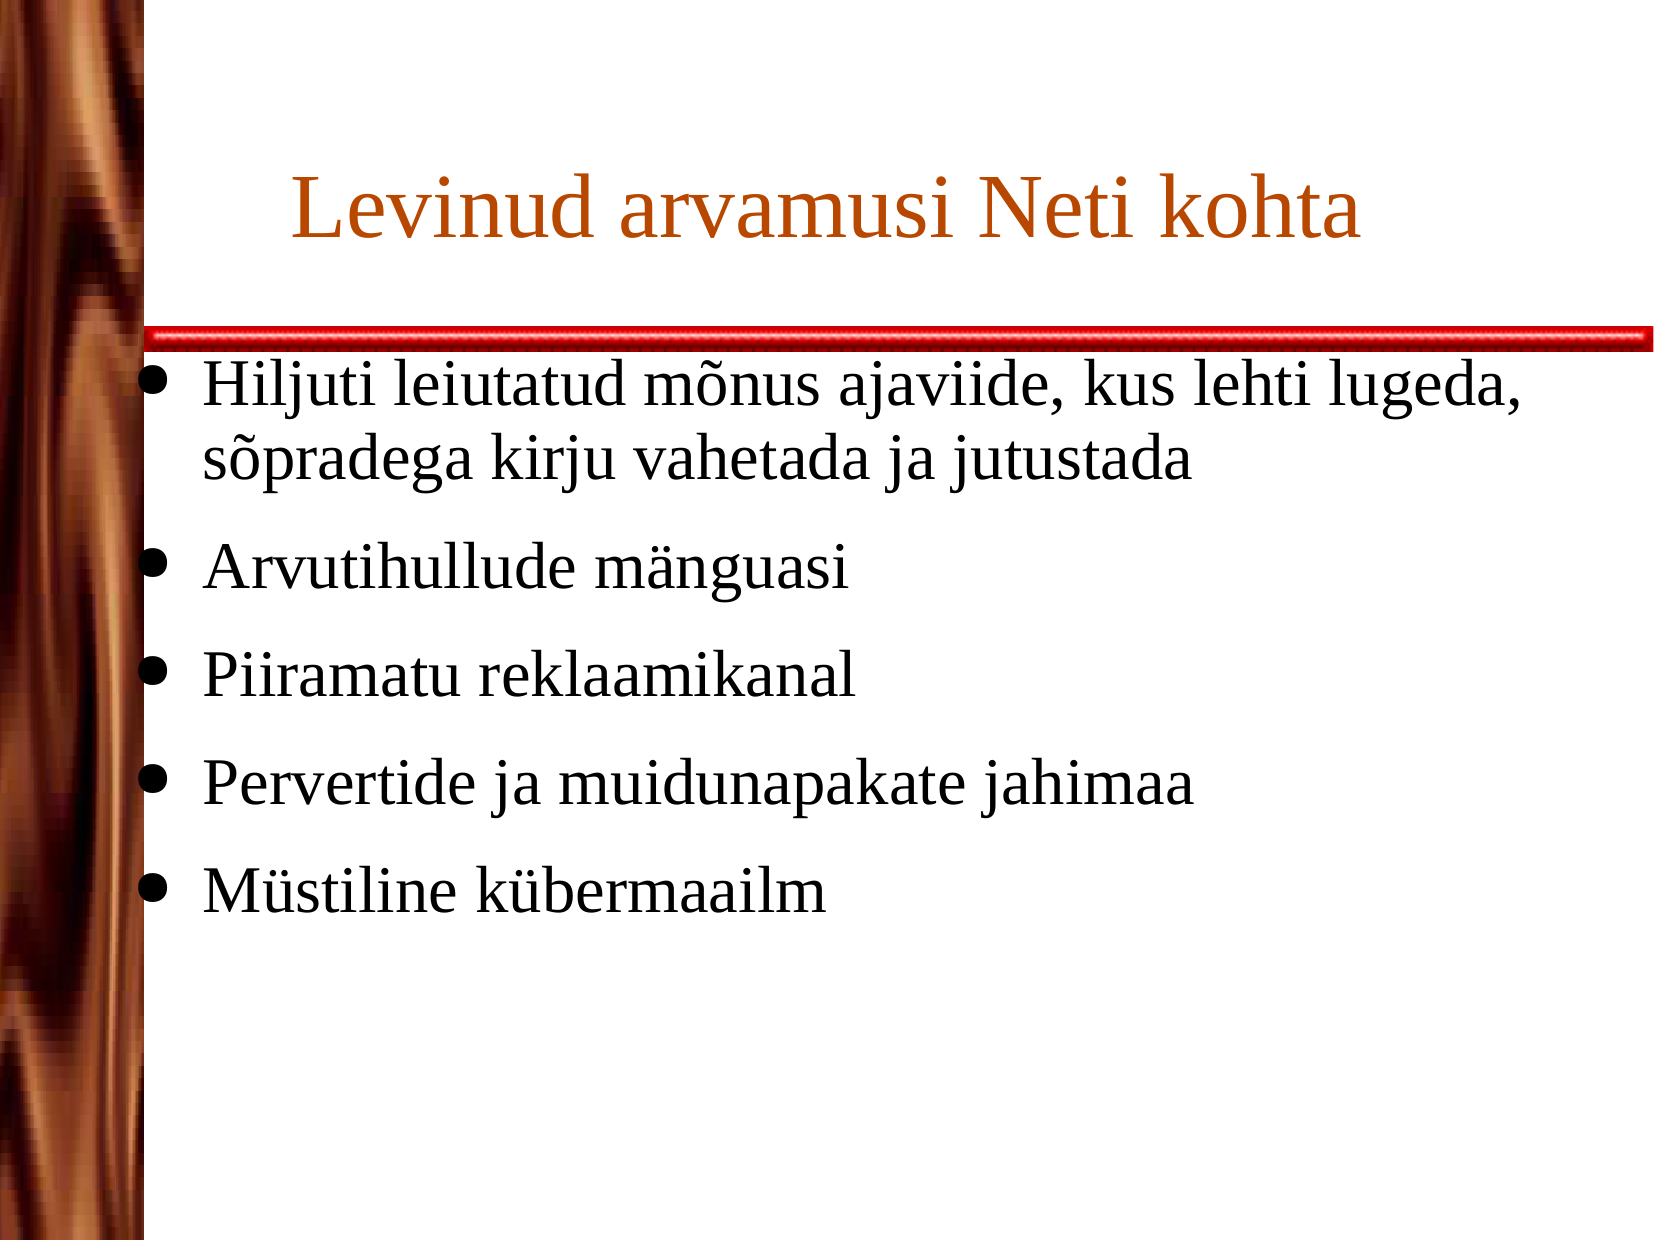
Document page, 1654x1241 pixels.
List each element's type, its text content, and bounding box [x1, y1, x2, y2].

title Levinud arvamusi Neti kohta [121, 102, 1533, 310]
list Hiljuti leiutatud mõnus ajaviide, kus lehti lugeda, sõpradega kirju vahetada ja jutustada Arvutihullude mänguasi Piiramatu reklaamikanal Pervertide ja muidunapakate jahimaa Müstiline kübermaailm [121, 344, 1533, 1126]
picture [0, 0, 1654, 1240]
